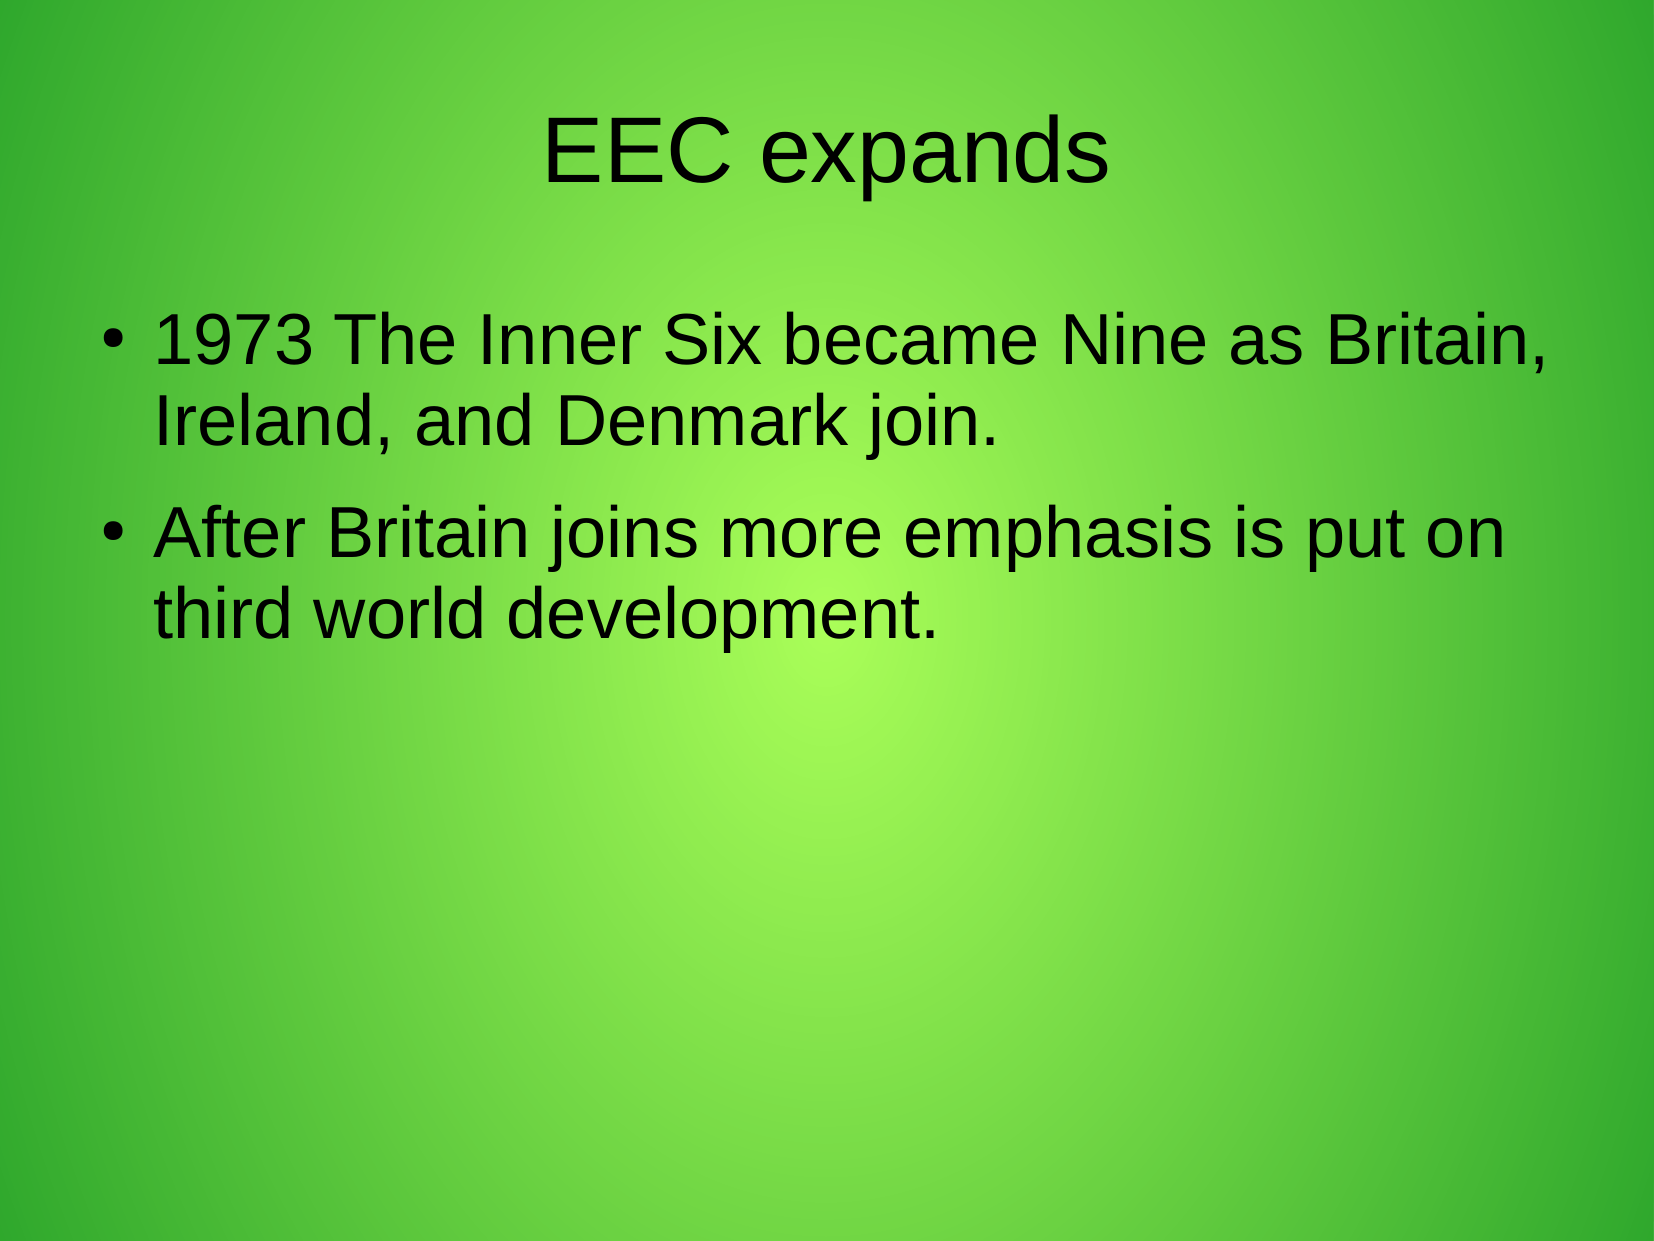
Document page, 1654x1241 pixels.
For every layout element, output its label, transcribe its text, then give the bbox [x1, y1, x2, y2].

list 1973 The Inner Six became Nine as Britain, Ireland, and Denmark join. After Britain joins more emphasis is put on third world development. [82, 299, 1571, 1019]
title EEC expands [82, 47, 1571, 252]
